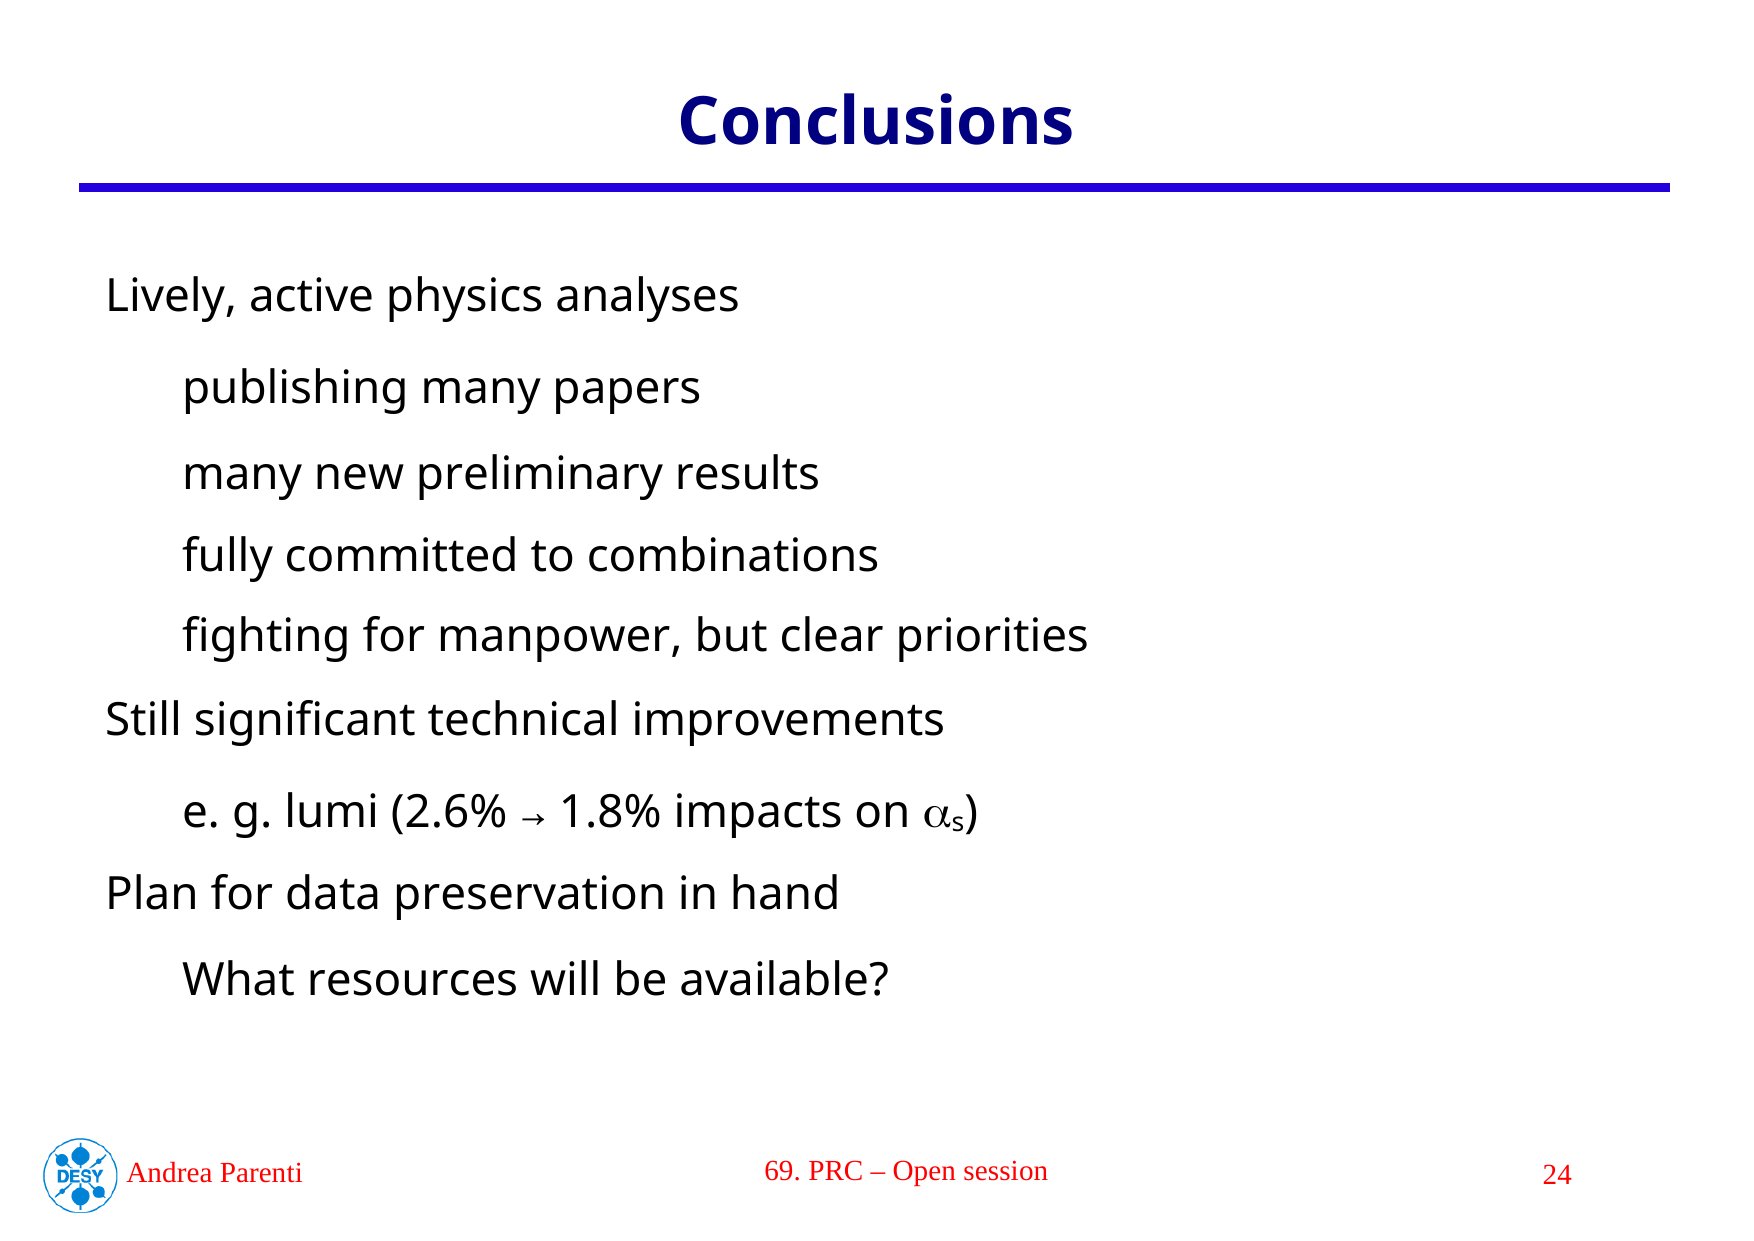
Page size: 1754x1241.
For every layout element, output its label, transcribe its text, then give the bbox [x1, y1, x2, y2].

picture [42, 1138, 118, 1213]
list Lively, active physics analyses publishing many papers many new preliminary results fully committed to combinations fighting for manpower, but clear priorities Still significant technical improvements e. g. lumi (2.6% → 1.8% impacts on as) Plan for data preservation in hand What resources will be available? [87, 262, 1666, 1067]
title Conclusions [87, 49, 1666, 188]
